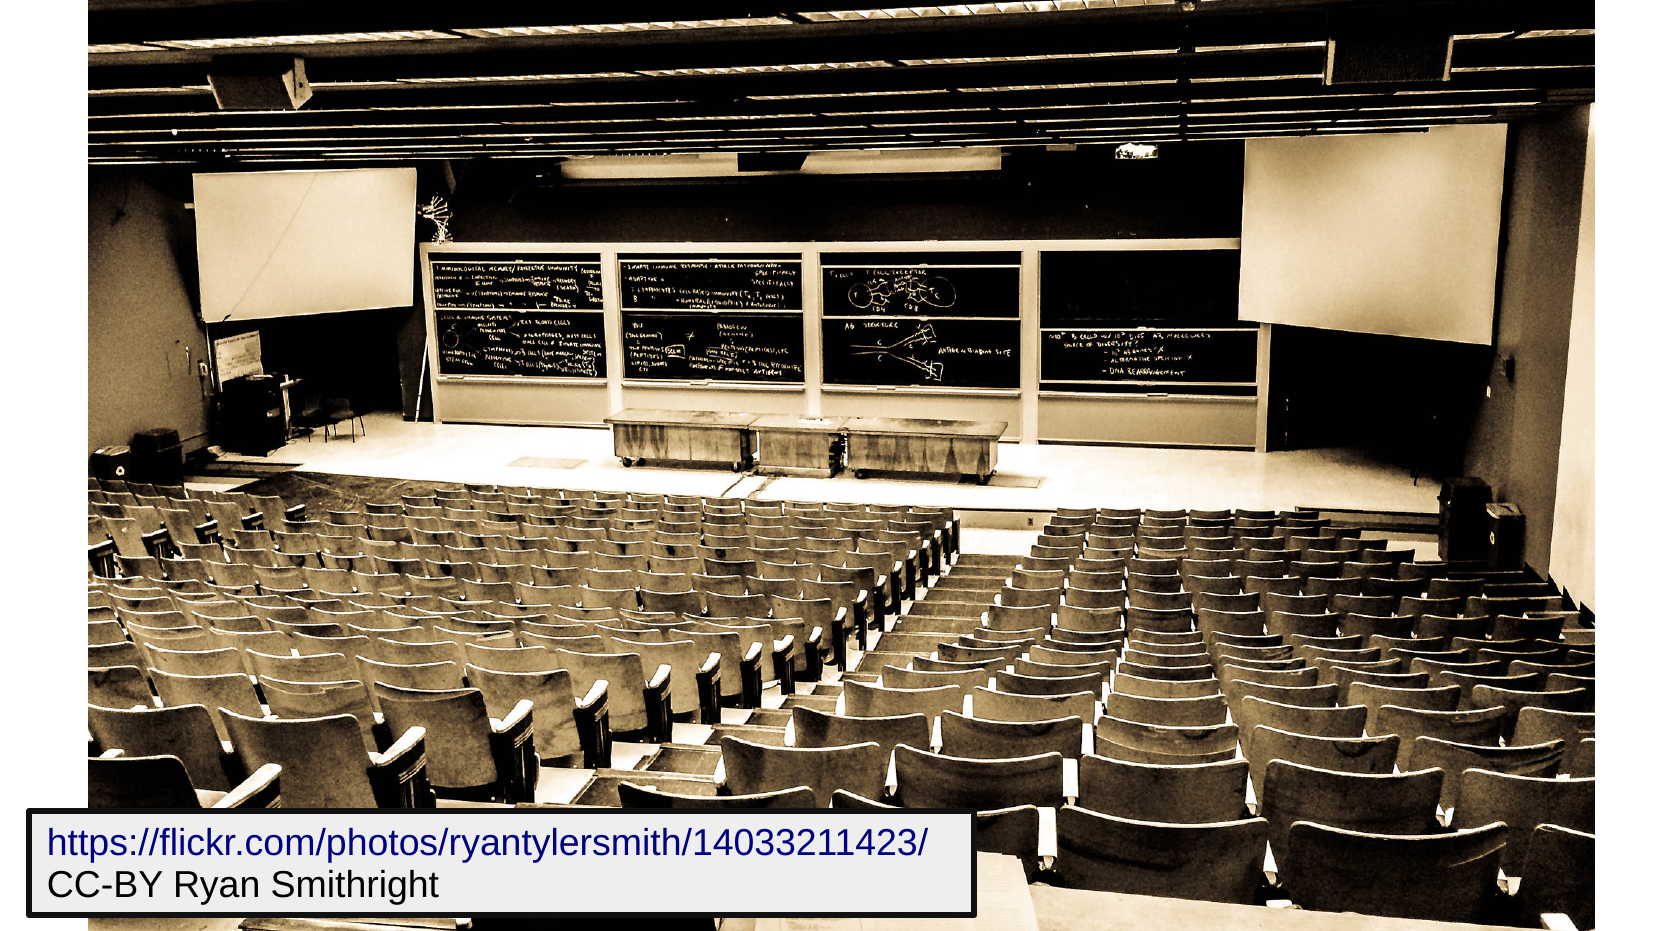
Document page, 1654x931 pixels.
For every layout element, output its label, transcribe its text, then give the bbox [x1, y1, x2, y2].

picture [88, 0, 1595, 931]
text_box https://flickr.com/photos/ryantylersmith/14033211423/ CC-BY Ryan Smithright [29, 810, 975, 916]
